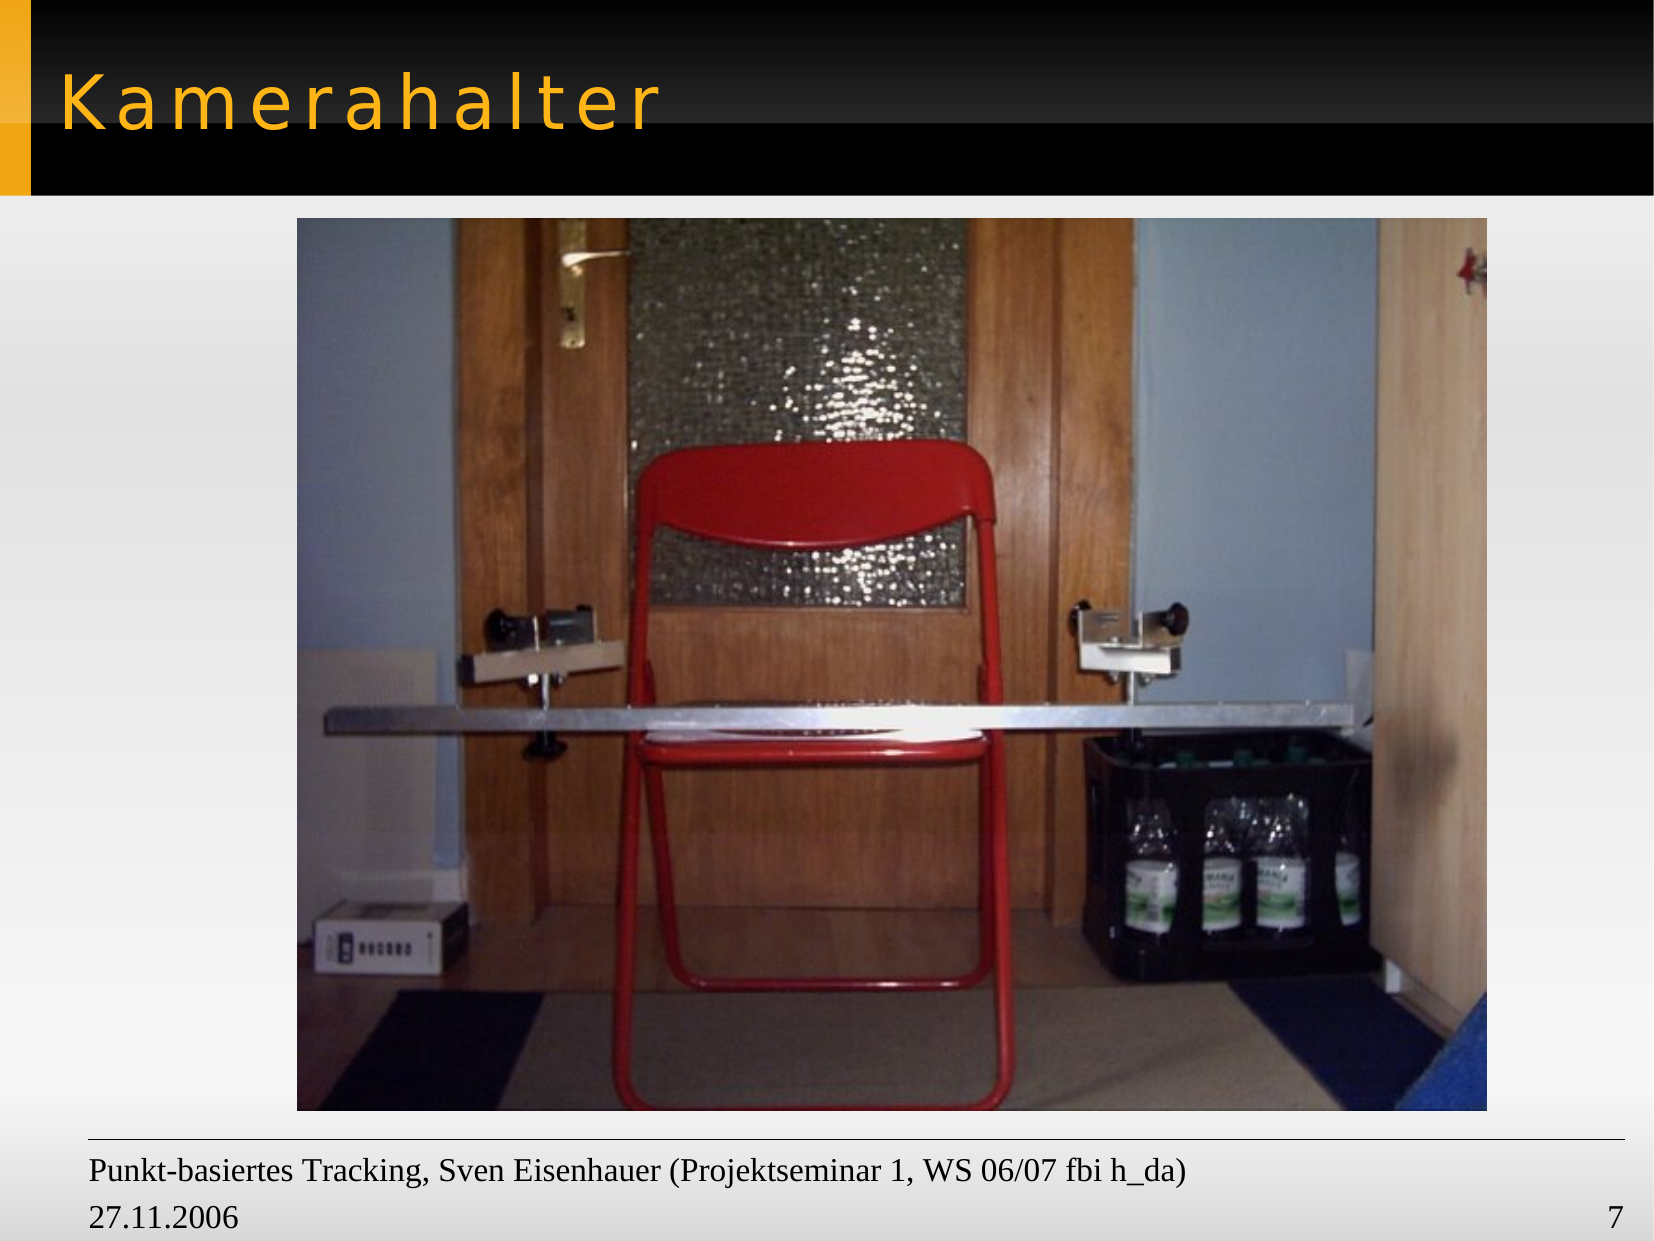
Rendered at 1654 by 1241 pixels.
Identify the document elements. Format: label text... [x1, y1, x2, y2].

picture [0, 0, 1654, 1241]
title Kamerahalter [59, 29, 1270, 178]
